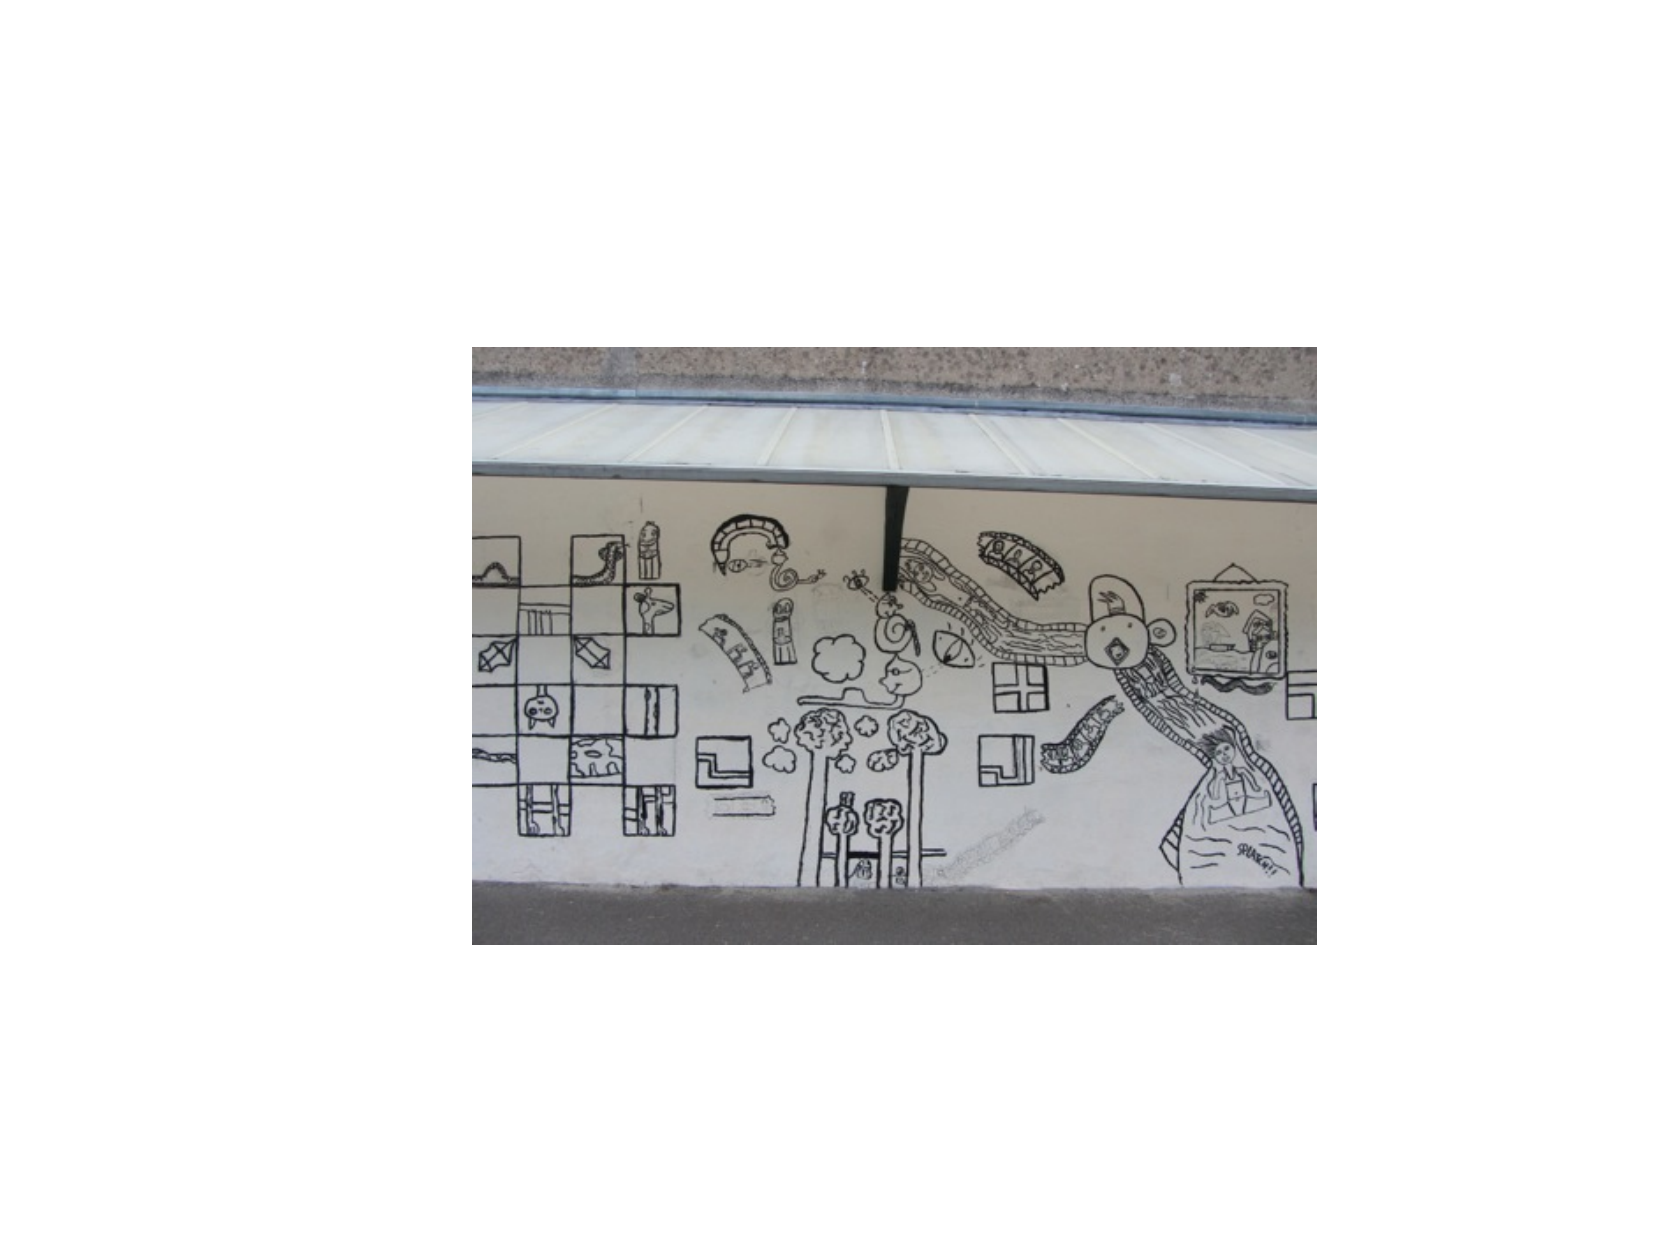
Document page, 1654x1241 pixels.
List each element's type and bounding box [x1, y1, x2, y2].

picture [472, 347, 1317, 945]
